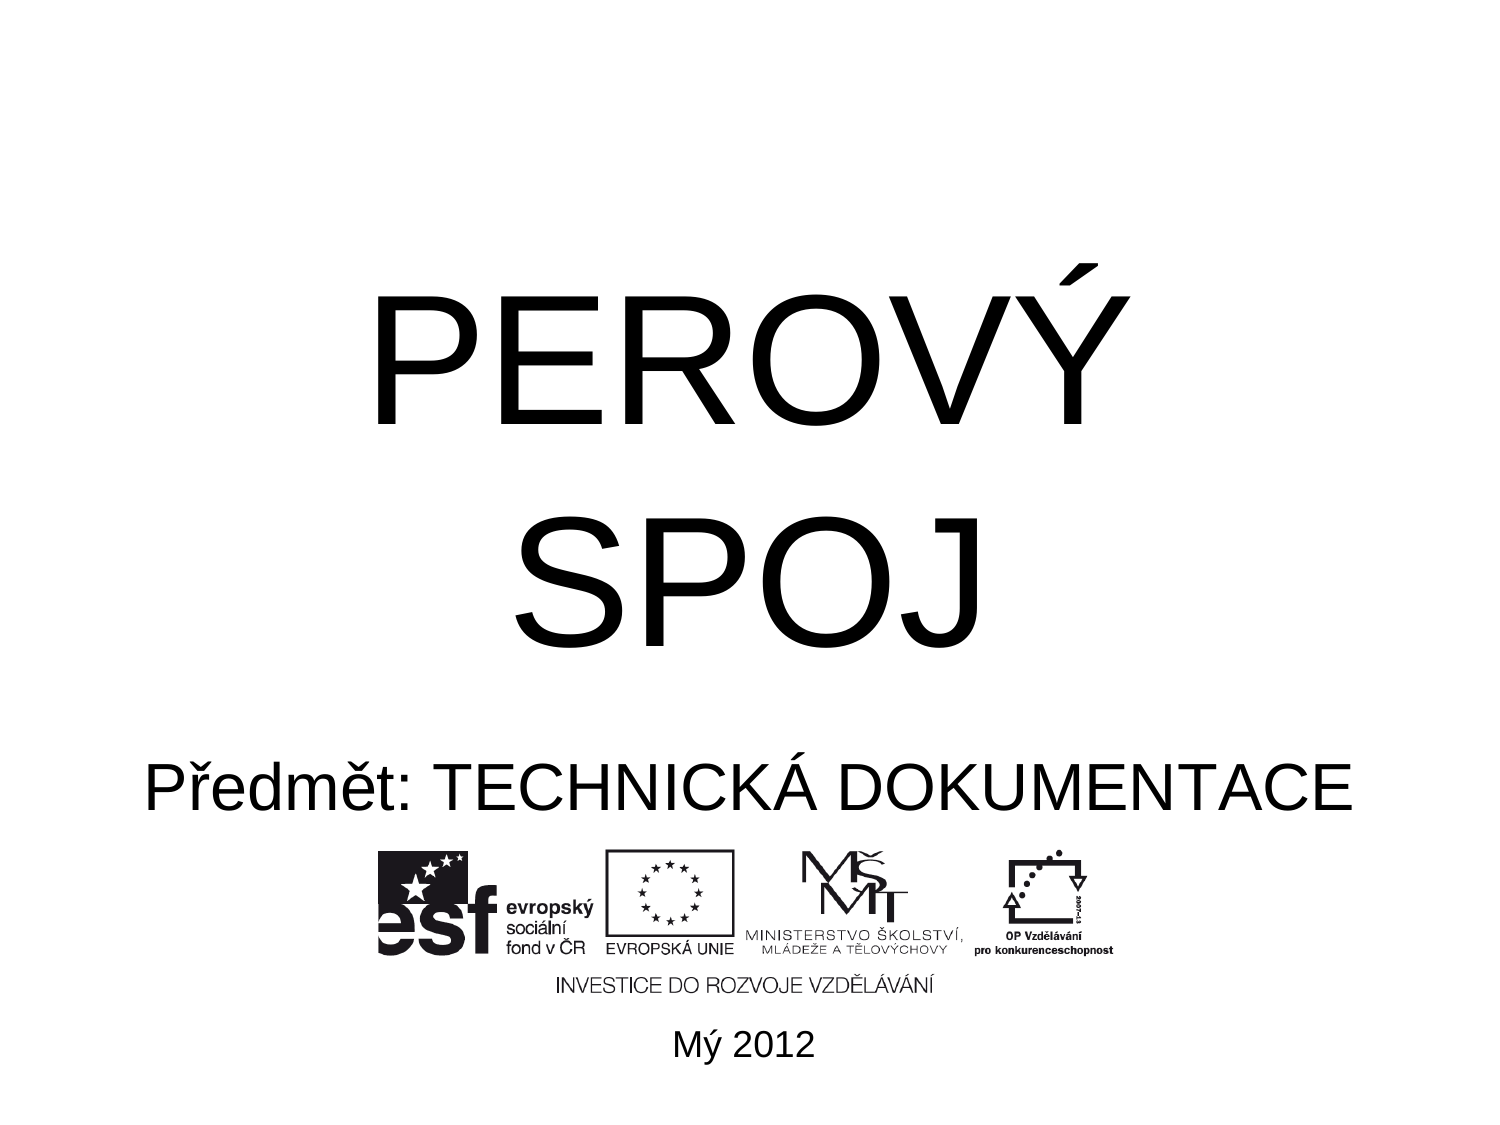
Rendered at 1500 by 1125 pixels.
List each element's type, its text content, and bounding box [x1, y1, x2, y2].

title PEROVÝ SPOJ Předmět: TECHNICKÁ DOKUMENTACE [112, 87, 1388, 976]
picture [362, 837, 1134, 1007]
subtitle Mý 2012 [125, 1012, 1363, 1075]
